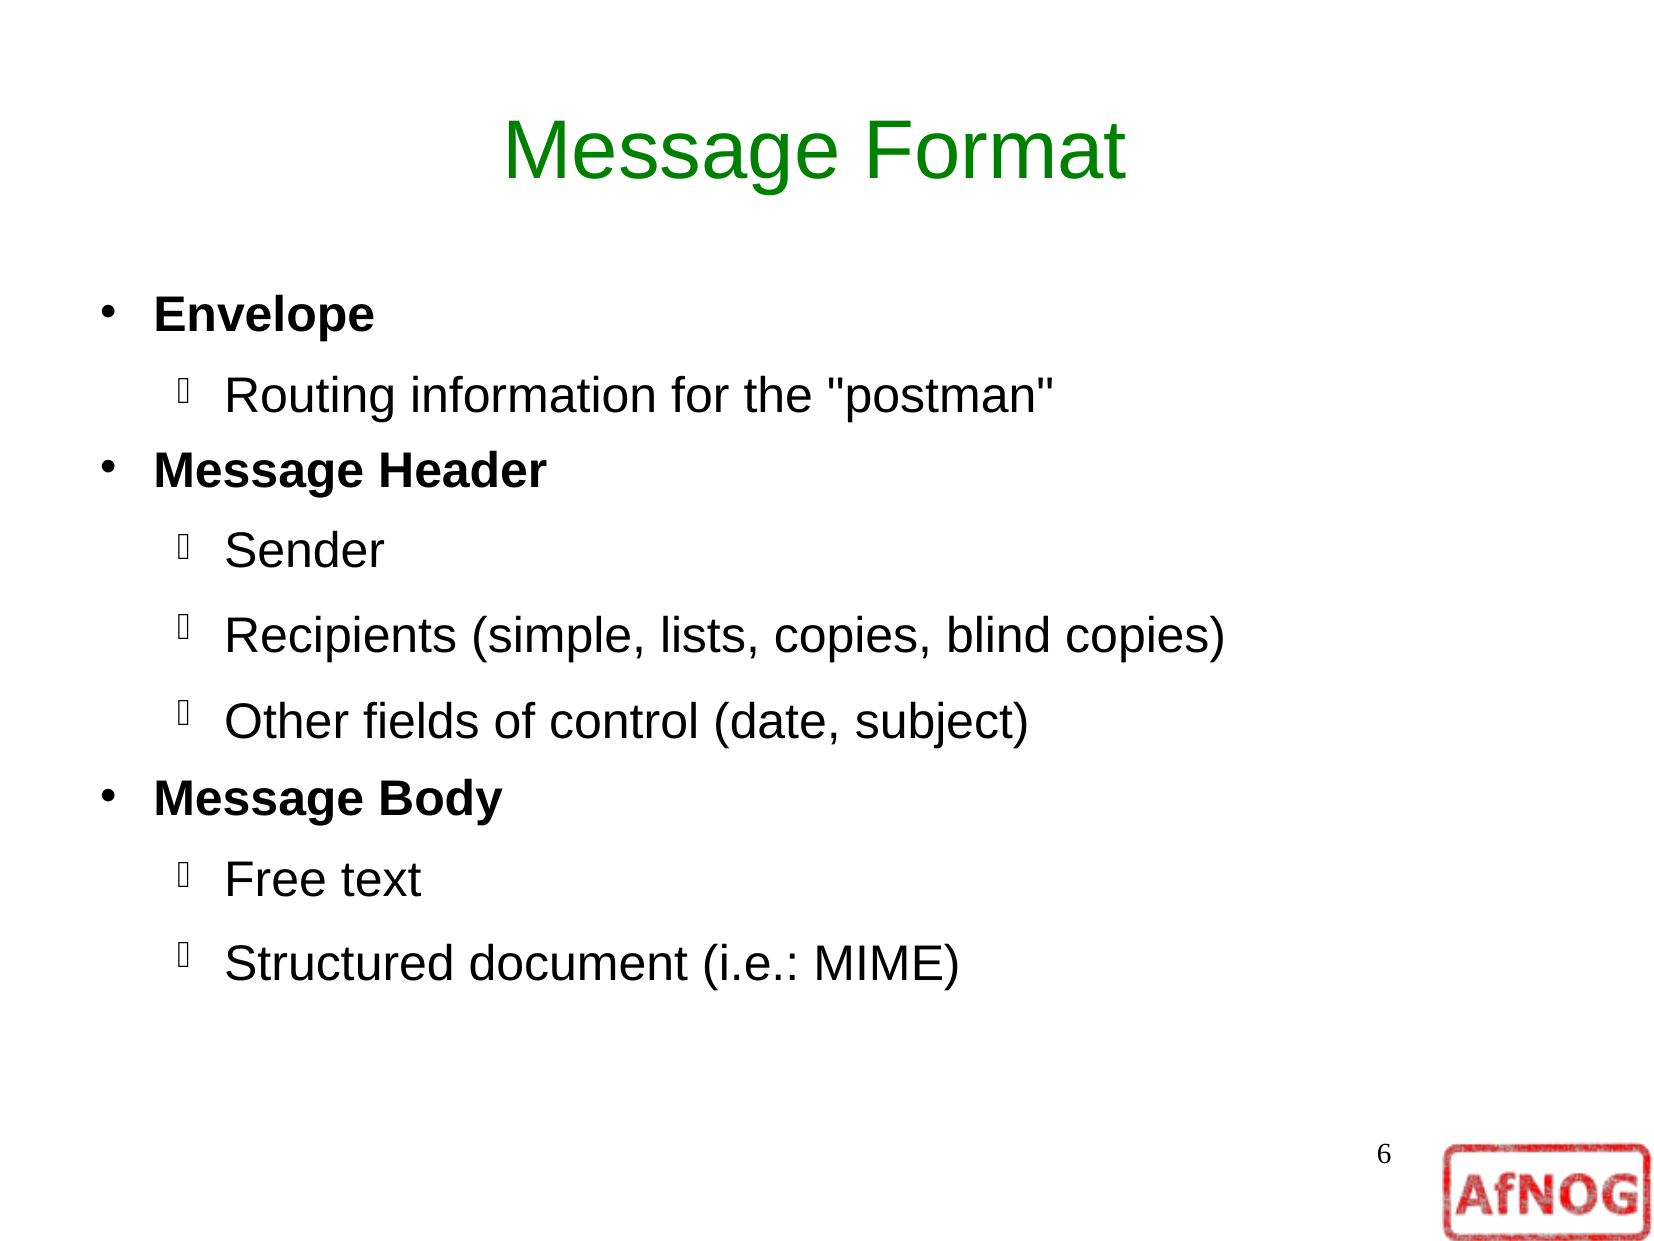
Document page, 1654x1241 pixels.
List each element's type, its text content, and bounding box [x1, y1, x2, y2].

title Message Format [82, 15, 1571, 290]
picture [1571, 1141, 1654, 1241]
list Envelope Routing information for the "postman" Message Header Sender Recipients (simple, lists, copies, blind copies)‏ Other fields of control (date, subject)‏ Message Body Free text Structured document (i.e.: MIME)‏ [82, 290, 1571, 1241]
